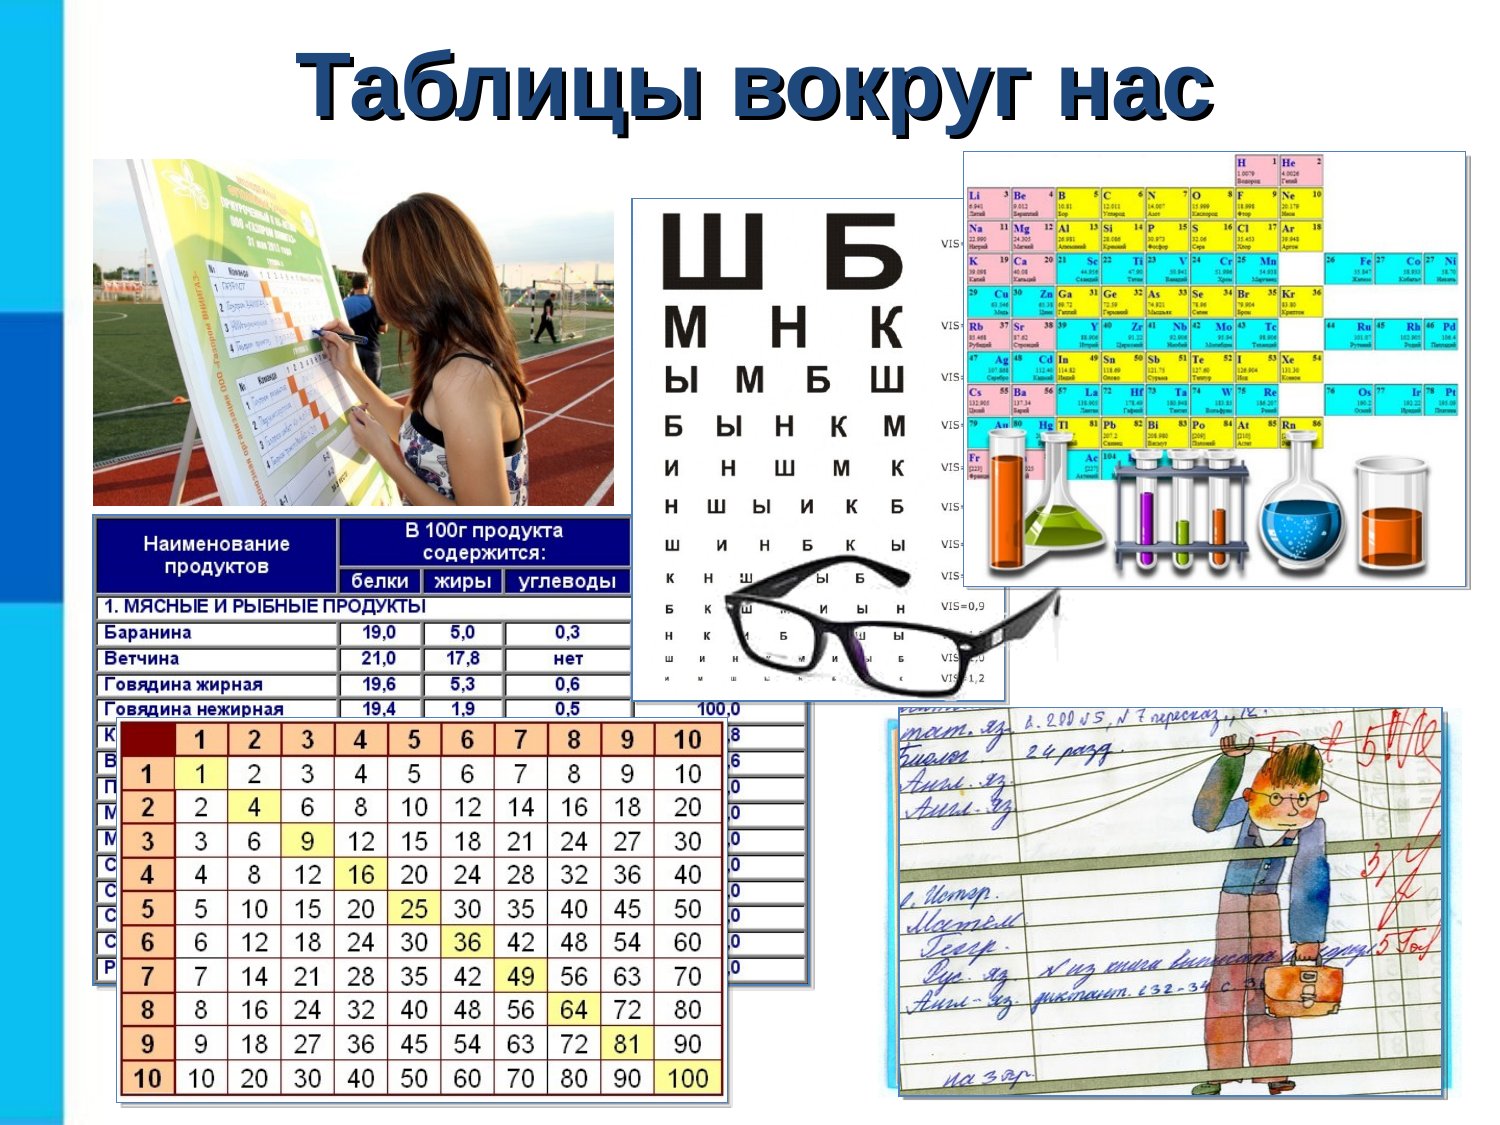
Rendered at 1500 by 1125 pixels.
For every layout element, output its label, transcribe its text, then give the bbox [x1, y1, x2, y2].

title Таблицы вокруг нас [117, 7, 1393, 153]
picture [0, 0, 1500, 1125]
